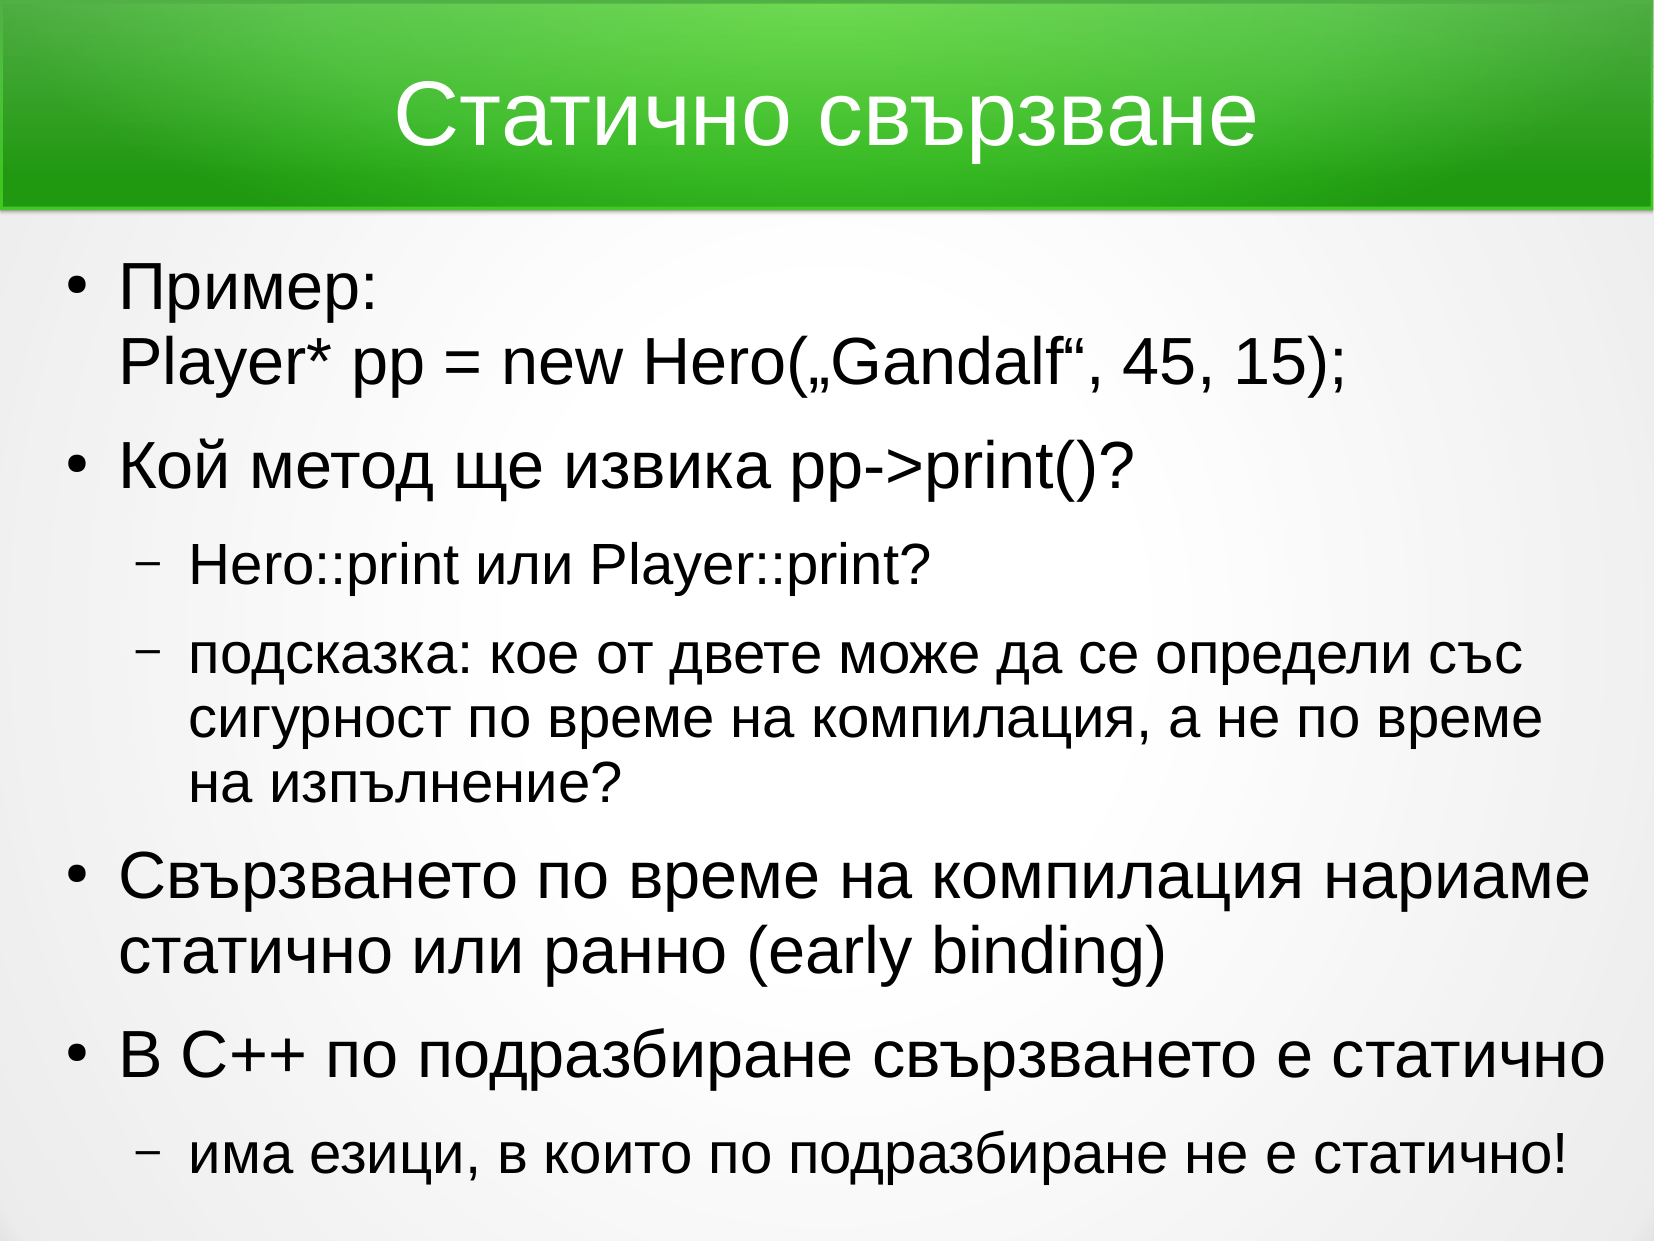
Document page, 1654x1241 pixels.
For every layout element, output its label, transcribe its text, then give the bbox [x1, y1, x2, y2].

list Пример: Player* pp = new Hero(„Gandalf“, 45, 15); Кой метод ще извика pp->print()? Hero::print или Player::print? подсказка: кое от двете може да се определи със сигурност по време на компилация, а не по време на изпълнение? Свързването по време на компилация нариаме статично или ранно (early binding) В C++ по подразбиране свързването е статично има езици, в които по подразбиране не е статично! [47, 249, 1619, 1217]
title Статично свързване [82, 49, 1571, 179]
